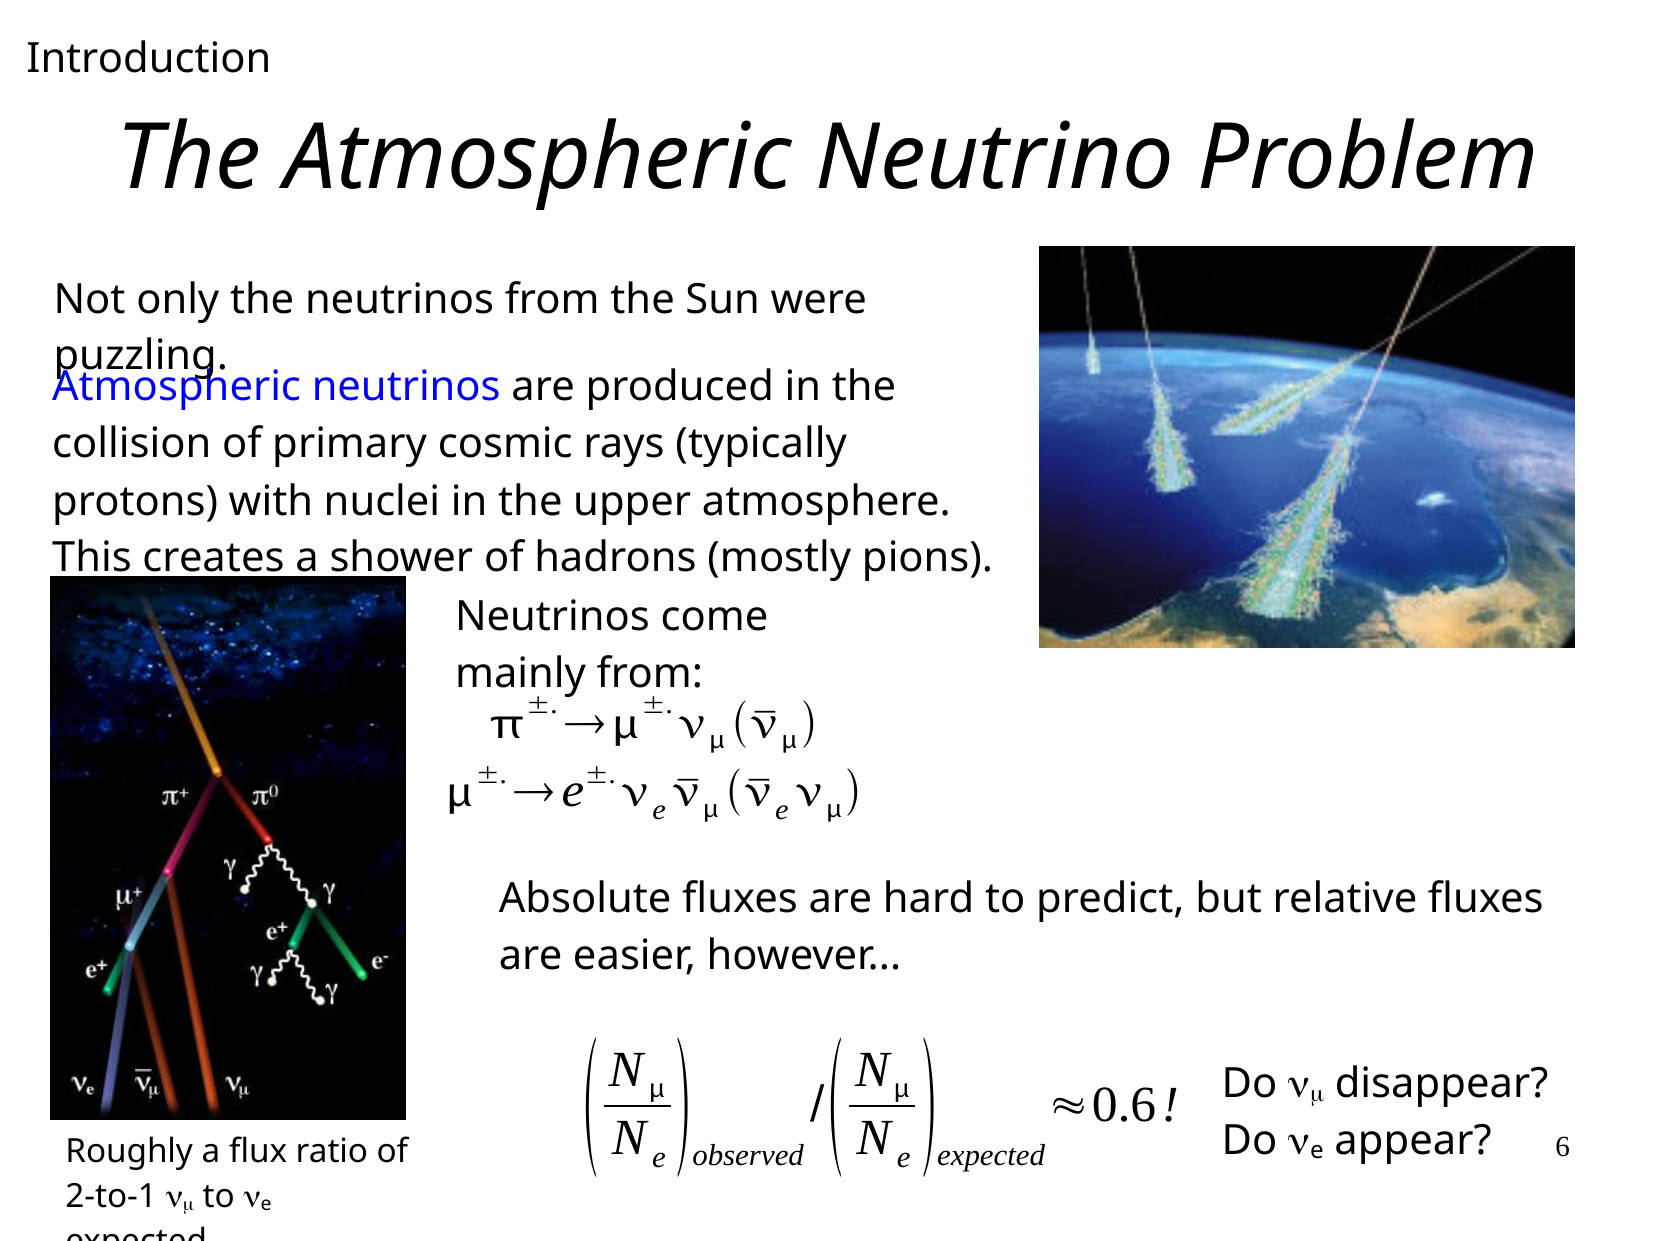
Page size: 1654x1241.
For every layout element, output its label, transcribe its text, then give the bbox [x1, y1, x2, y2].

picture [1039, 246, 1575, 648]
text_box Introduction [11, 20, 392, 90]
chart [576, 1034, 1186, 1181]
text_box Absolute fluxes are hard to predict, but relative fluxes are easier, however... [484, 860, 1598, 976]
chart [440, 700, 868, 828]
text_box Do nm disappear? Do ne appear? [1206, 1045, 1609, 1195]
text_box Roughly a flux ratio of 2-to-1 nm to ne expected [50, 1119, 437, 1228]
text_box Not only the neutrinos from the Sun were puzzling. [38, 260, 1034, 326]
text_box Atmospheric neutrinos are produced in the collision of primary cosmic rays (typically protons) with nuclei in the upper atmosphere. This creates a shower of hadrons (mostly pions). [37, 348, 1010, 700]
picture [50, 700, 406, 1119]
title The Atmospheric Neutrino Problem [74, 56, 1583, 250]
